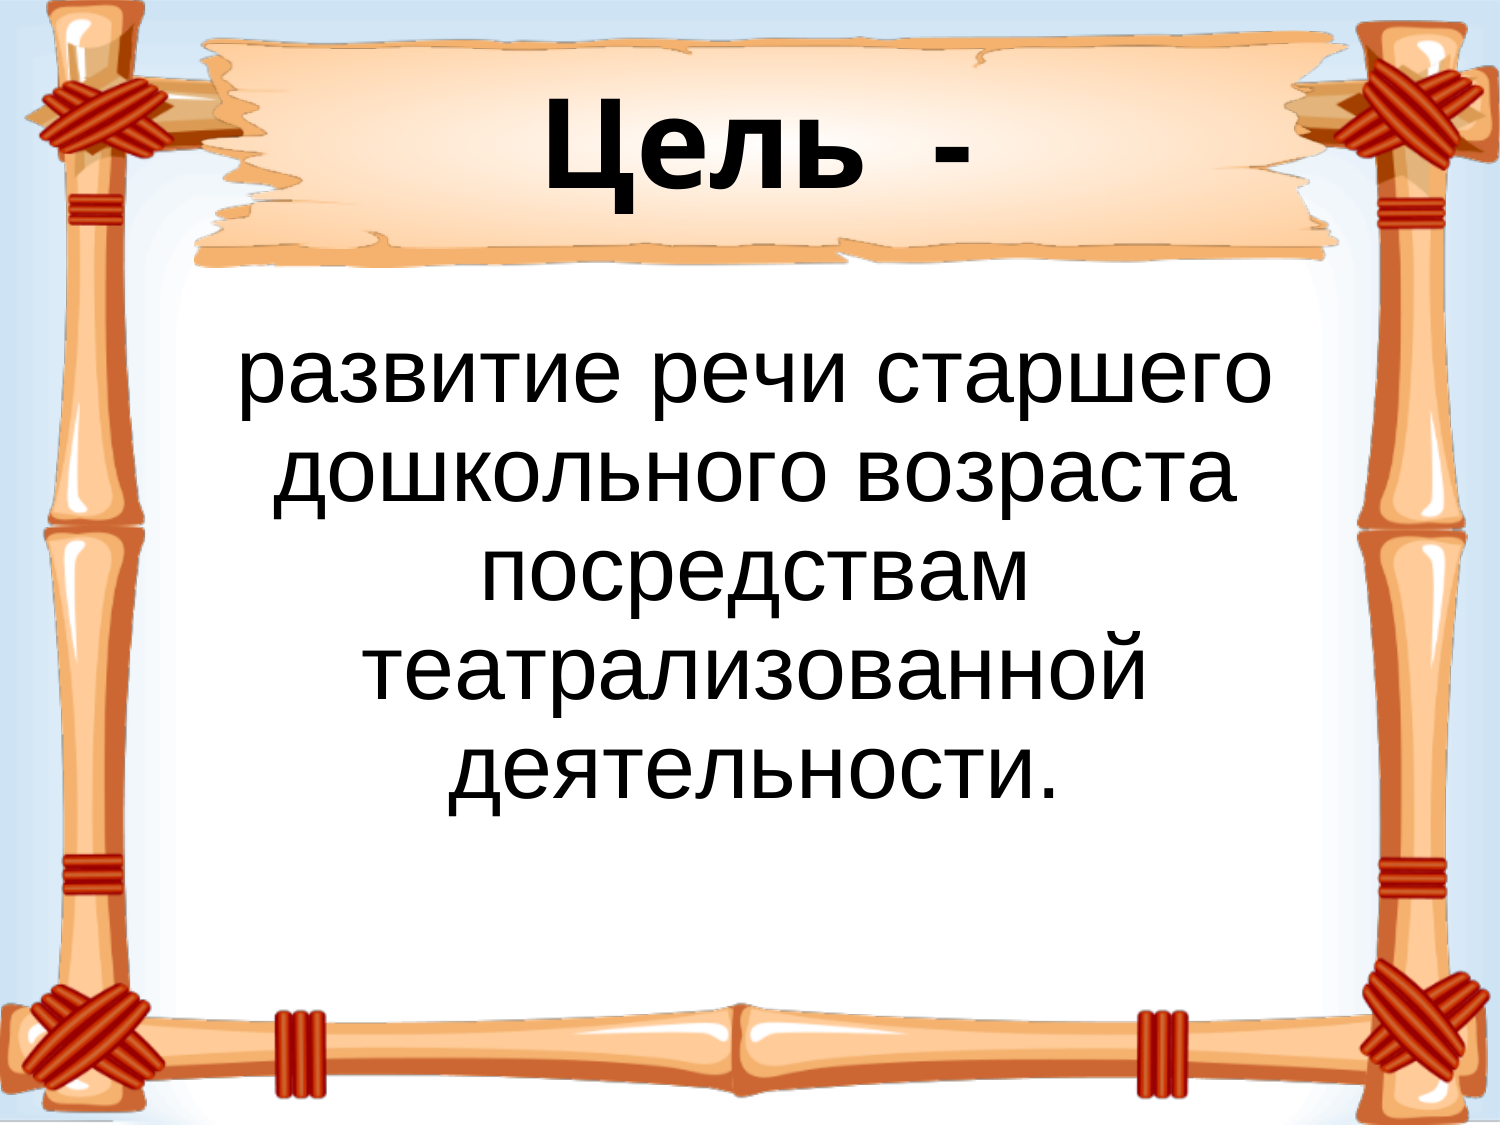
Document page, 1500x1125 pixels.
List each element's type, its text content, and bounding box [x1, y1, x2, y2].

list развитие речи старшего дошкольного возраста посредствам театрализованной деятельности. [159, 262, 1353, 1000]
picture [0, 0, 1500, 1125]
title Цель - [206, 45, 1306, 233]
